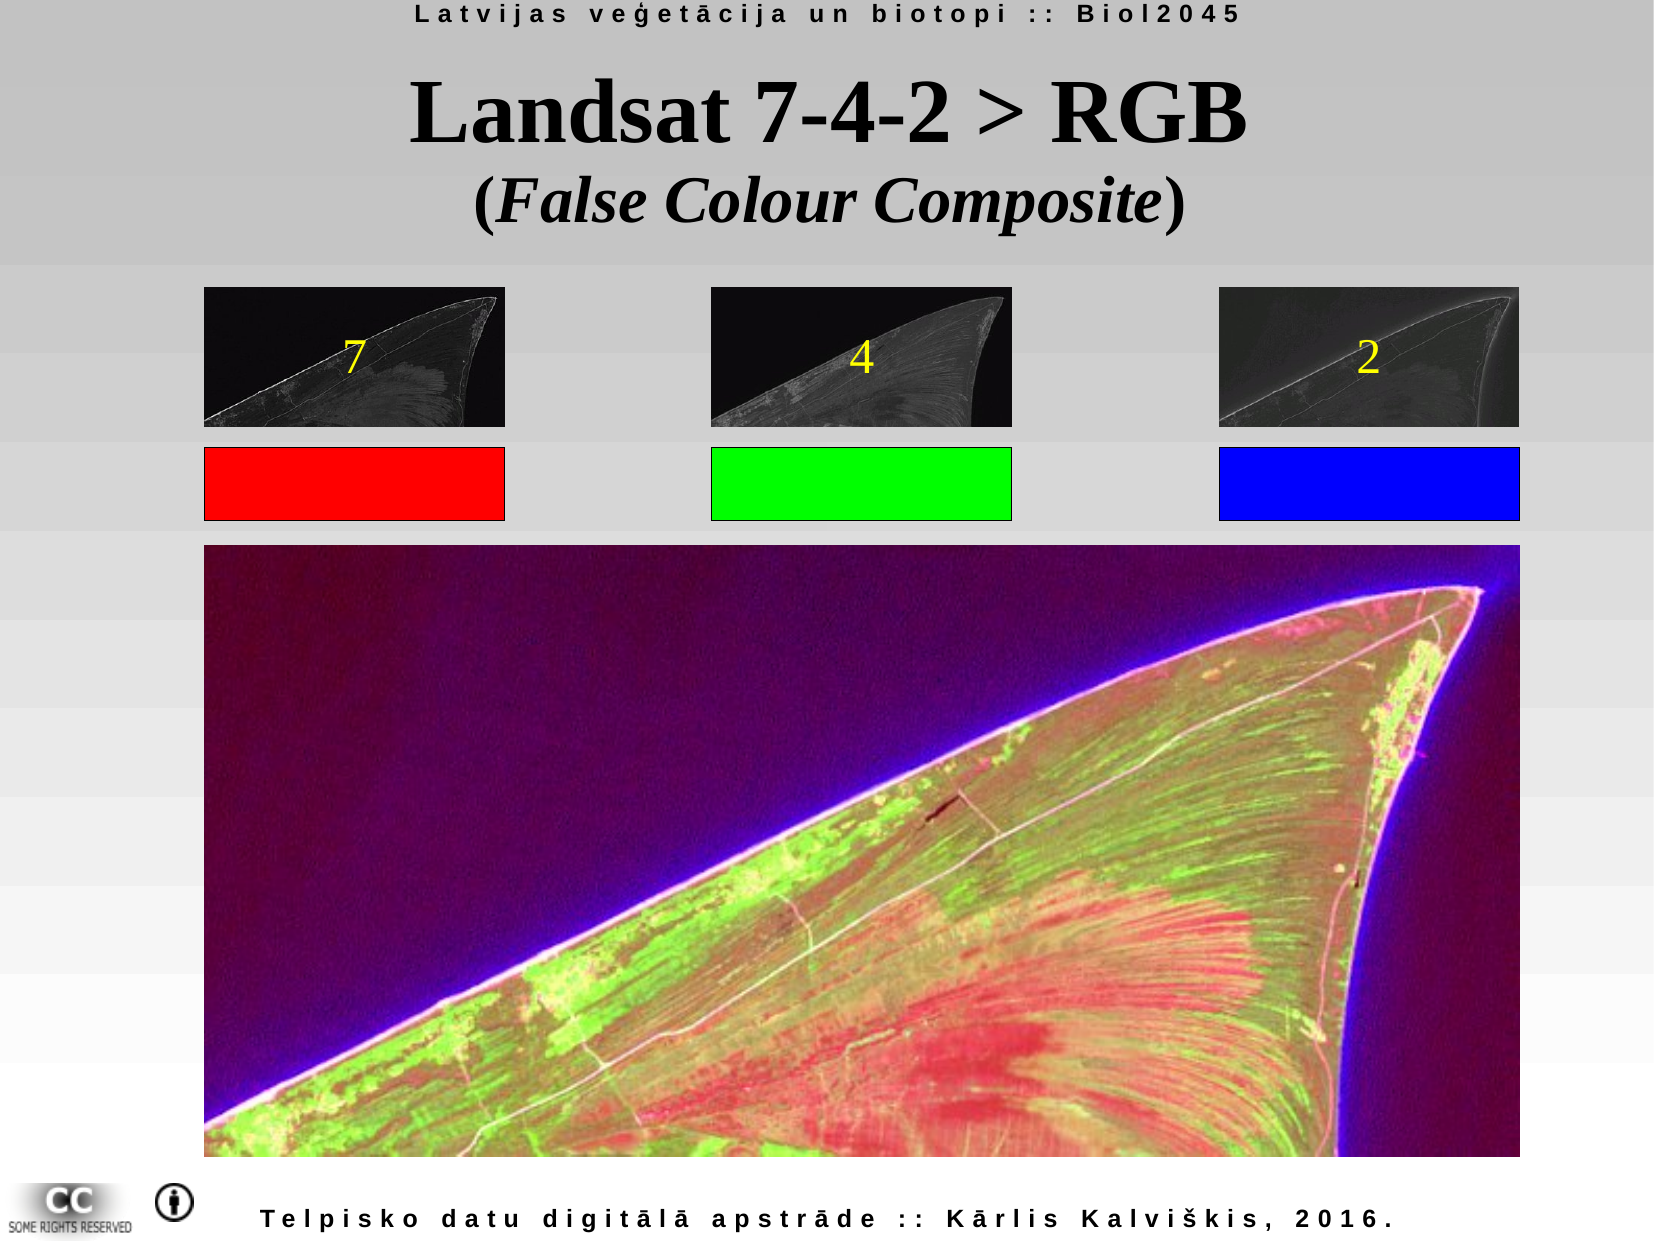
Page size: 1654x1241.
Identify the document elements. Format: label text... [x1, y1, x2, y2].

text_box [711, 447, 1012, 521]
text_box [204, 447, 505, 521]
picture [0, 0, 1654, 1241]
text_box [1219, 447, 1520, 521]
title Landsat 7-4-2 > RGB (False Colour Composite) [34, 61, 1626, 296]
